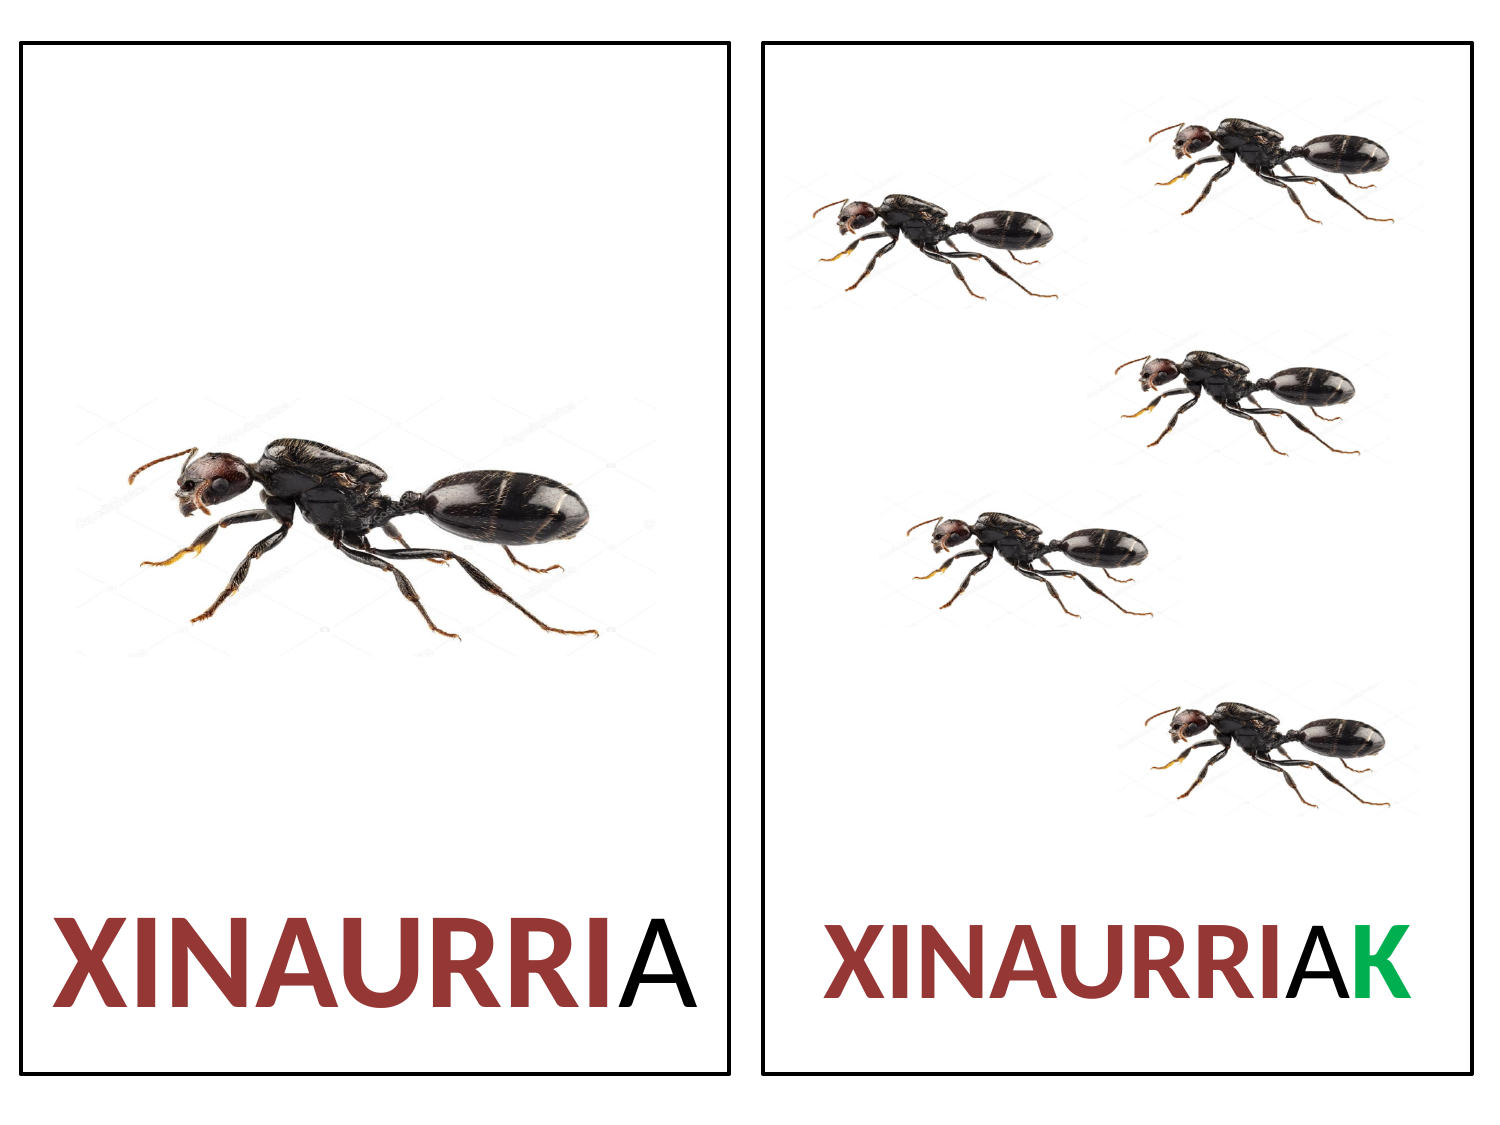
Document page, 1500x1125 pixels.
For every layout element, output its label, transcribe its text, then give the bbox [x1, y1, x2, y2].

picture [76, 397, 656, 657]
picture [1121, 96, 1424, 233]
text_box XINAURRIA [37, 863, 713, 1043]
picture [1117, 680, 1420, 817]
picture [785, 172, 1088, 309]
picture [879, 490, 1183, 627]
picture [1087, 329, 1390, 465]
text_box XINAURRIAK [808, 878, 1428, 1029]
